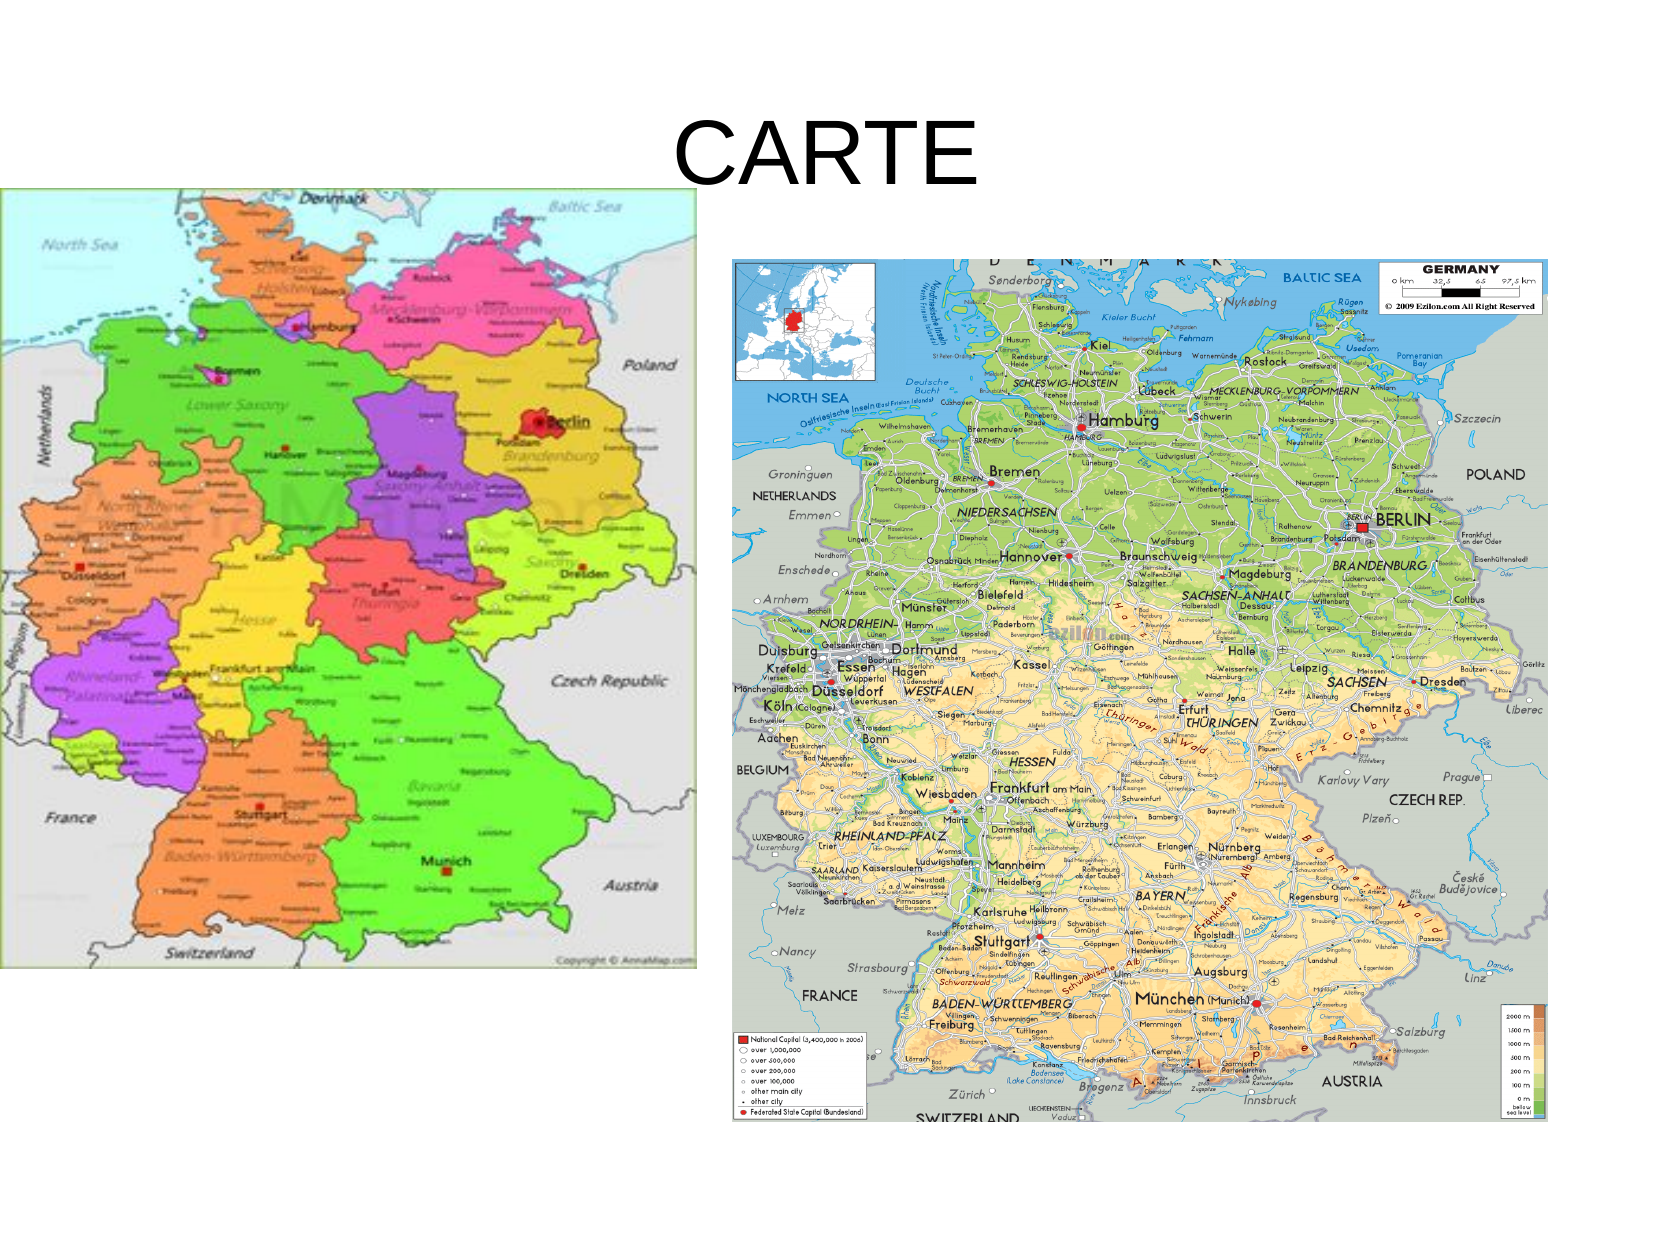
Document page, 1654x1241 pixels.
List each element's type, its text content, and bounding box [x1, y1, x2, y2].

title CARTE [82, 49, 1571, 257]
picture [732, 259, 1548, 1123]
picture [0, 188, 697, 969]
